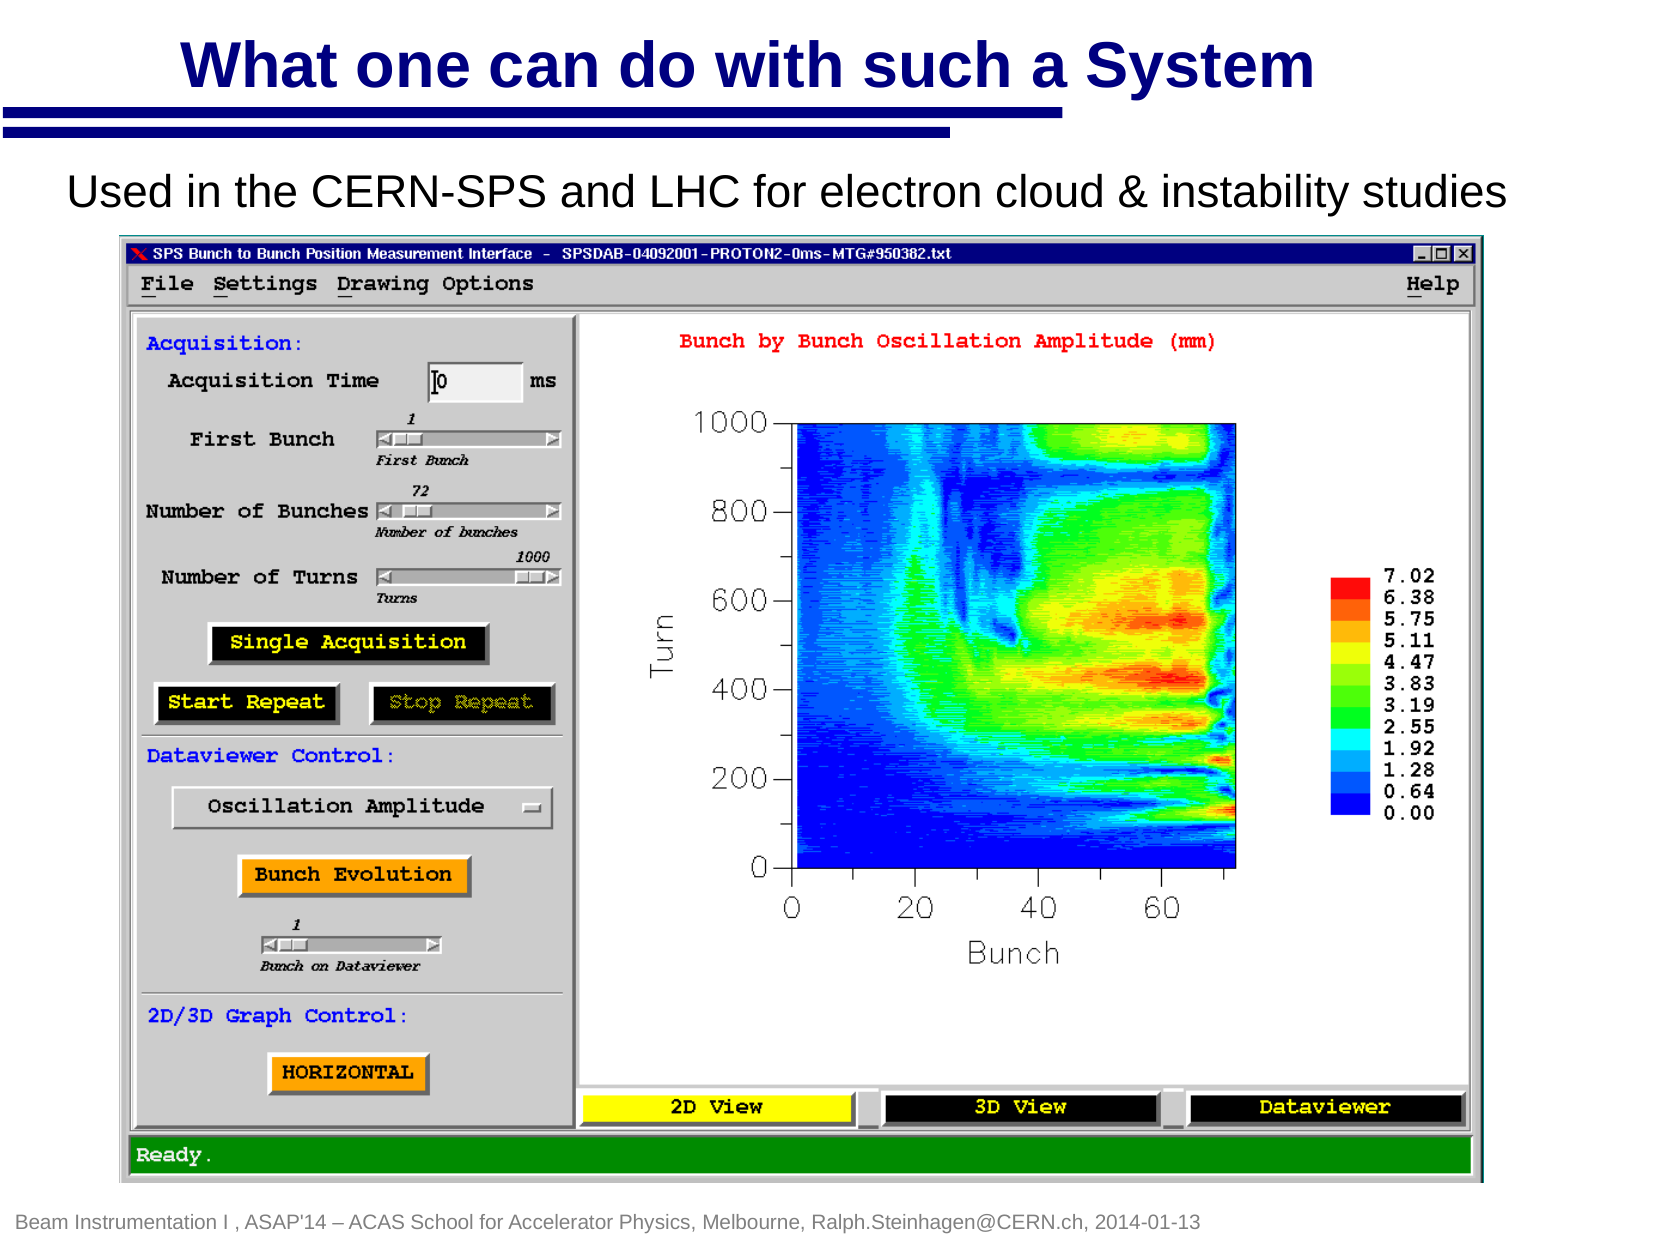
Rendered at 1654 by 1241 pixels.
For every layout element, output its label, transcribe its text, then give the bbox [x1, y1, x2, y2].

text_box Used in the CERN-SPS and LHC for electron cloud & instability studies [51, 154, 1615, 225]
title What one can do with such a System [165, 0, 1475, 124]
picture [119, 235, 1484, 1183]
